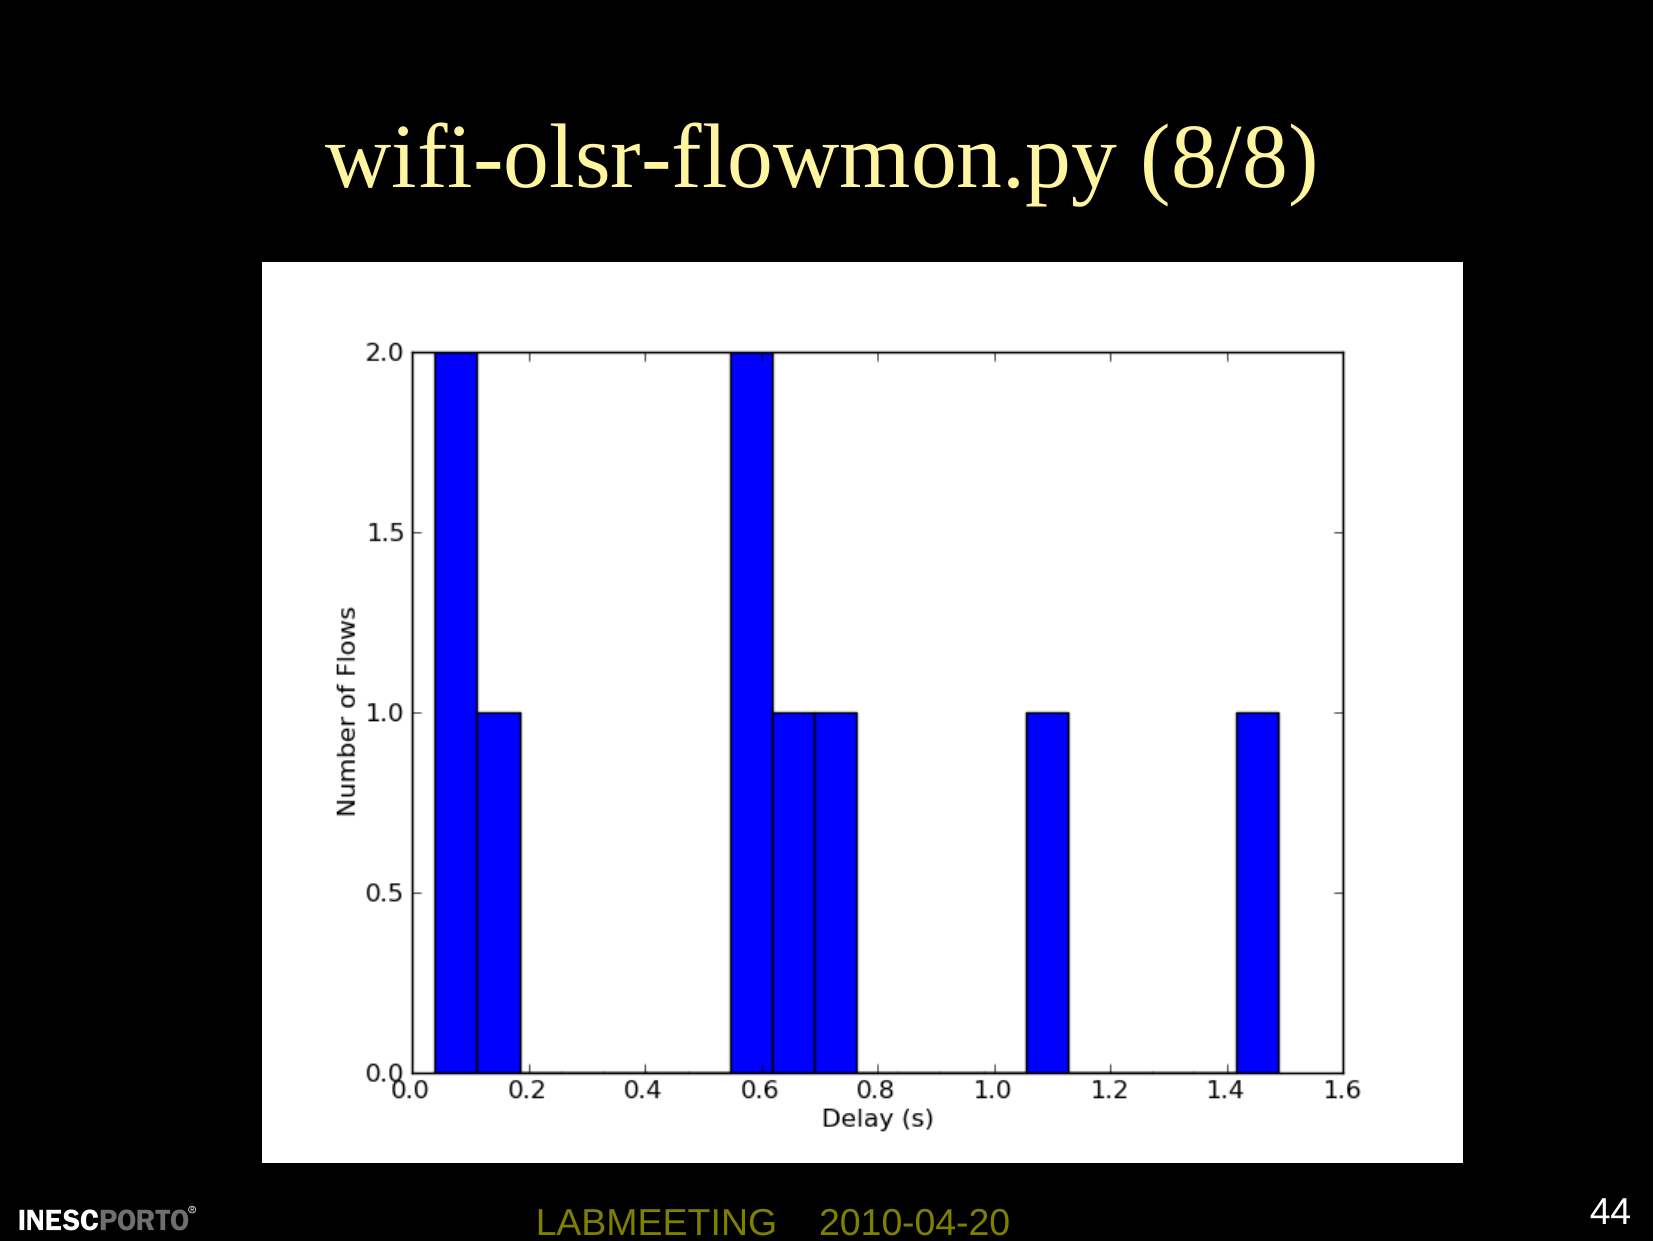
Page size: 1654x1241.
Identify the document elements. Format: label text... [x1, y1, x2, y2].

picture [262, 262, 1463, 1163]
title wifi-olsr-flowmon.py (8/8) [40, 48, 1607, 264]
picture [9, 1181, 201, 1241]
